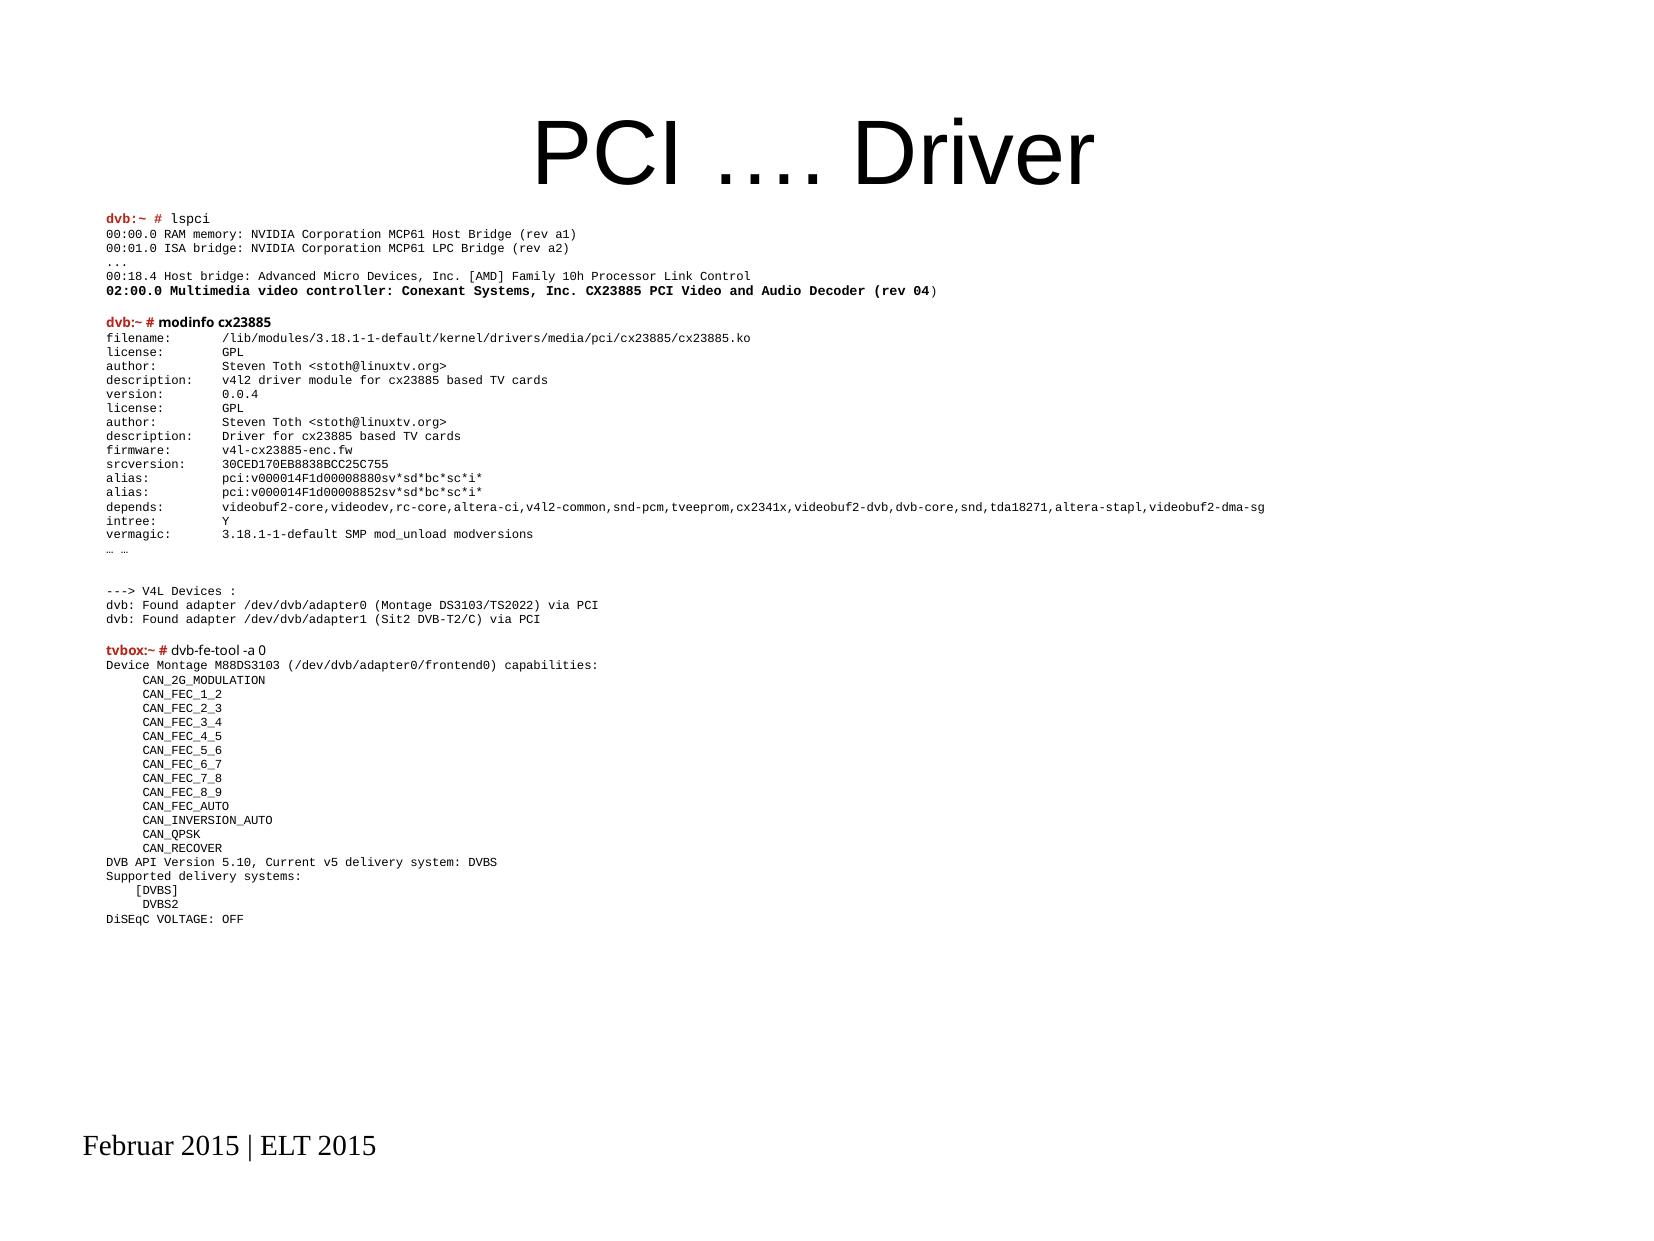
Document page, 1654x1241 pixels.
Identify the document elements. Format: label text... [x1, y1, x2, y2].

list dvb:~ # lspci 00:00.0 RAM memory: NVIDIA Corporation MCP61 Host Bridge (rev a1) 00:01.0 ISA bridge: NVIDIA Corporation MCP61 LPC Bridge (rev a2) ... 00:18.4 Host bridge: Advanced Micro Devices, Inc. [AMD] Family 10h Processor Link Control 02:00.0 Multimedia video controller: Conexant Systems, Inc. CX23885 PCI Video and Audio Decoder (rev 04) dvb:~ # modinfo cx23885 filename: /lib/modules/3.18.1-1-default/kernel/drivers/media/pci/cx23885/cx23885.ko license: GPL author: Steven Toth <stoth@linuxtv.org> description: v4l2 driver module for cx23885 based TV cards version: 0.0.4 license: GPL author: Steven Toth <stoth@linuxtv.org> description: Driver for cx23885 based TV cards firmware: v4l-cx23885-enc.fw srcversion: 30CED170EB8838BCC25C755 alias: pci:v000014F1d00008880sv*sd*bc*sc*i* alias: pci:v000014F1d00008852sv*sd*bc*sc*i* depends: videobuf2-core,videodev,rc-core,altera-ci,v4l2-common,snd-pcm,tveeprom,cx2341x,videobuf2-dvb,dvb-core,snd,tda18271,altera-stapl,videobuf2-dma-sg intree: Y vermagic: 3.18.1-1-default SMP mod_unload modversions … … ---> V4L Devices : dvb: Found adapter /dev/dvb/adapter0 (Montage DS3103/TS2022) via PCI dvb: Found adapter /dev/dvb/adapter1 (Sit2 DVB-T2/C) via PCI tvbox:~ # dvb-fe-tool -a 0 Device Montage M88DS3103 (/dev/dvb/adapter0/frontend0) capabilities: CAN_2G_MODULATION CAN_FEC_1_2 CAN_FEC_2_3 CAN_FEC_3_4 CAN_FEC_4_5 CAN_FEC_5_6 CAN_FEC_6_7 CAN_FEC_7_8 CAN_FEC_8_9 CAN_FEC_AUTO CAN_INVERSION_AUTO CAN_QPSK CAN_RECOVER DVB API Version 5.10, Current v5 delivery system: DVBS Supported delivery systems: [DVBS] DVBS2 DiSEqC VOLTAGE: OFF [106, 212, 1595, 932]
title PCI …. Driver [82, 49, 1571, 257]
